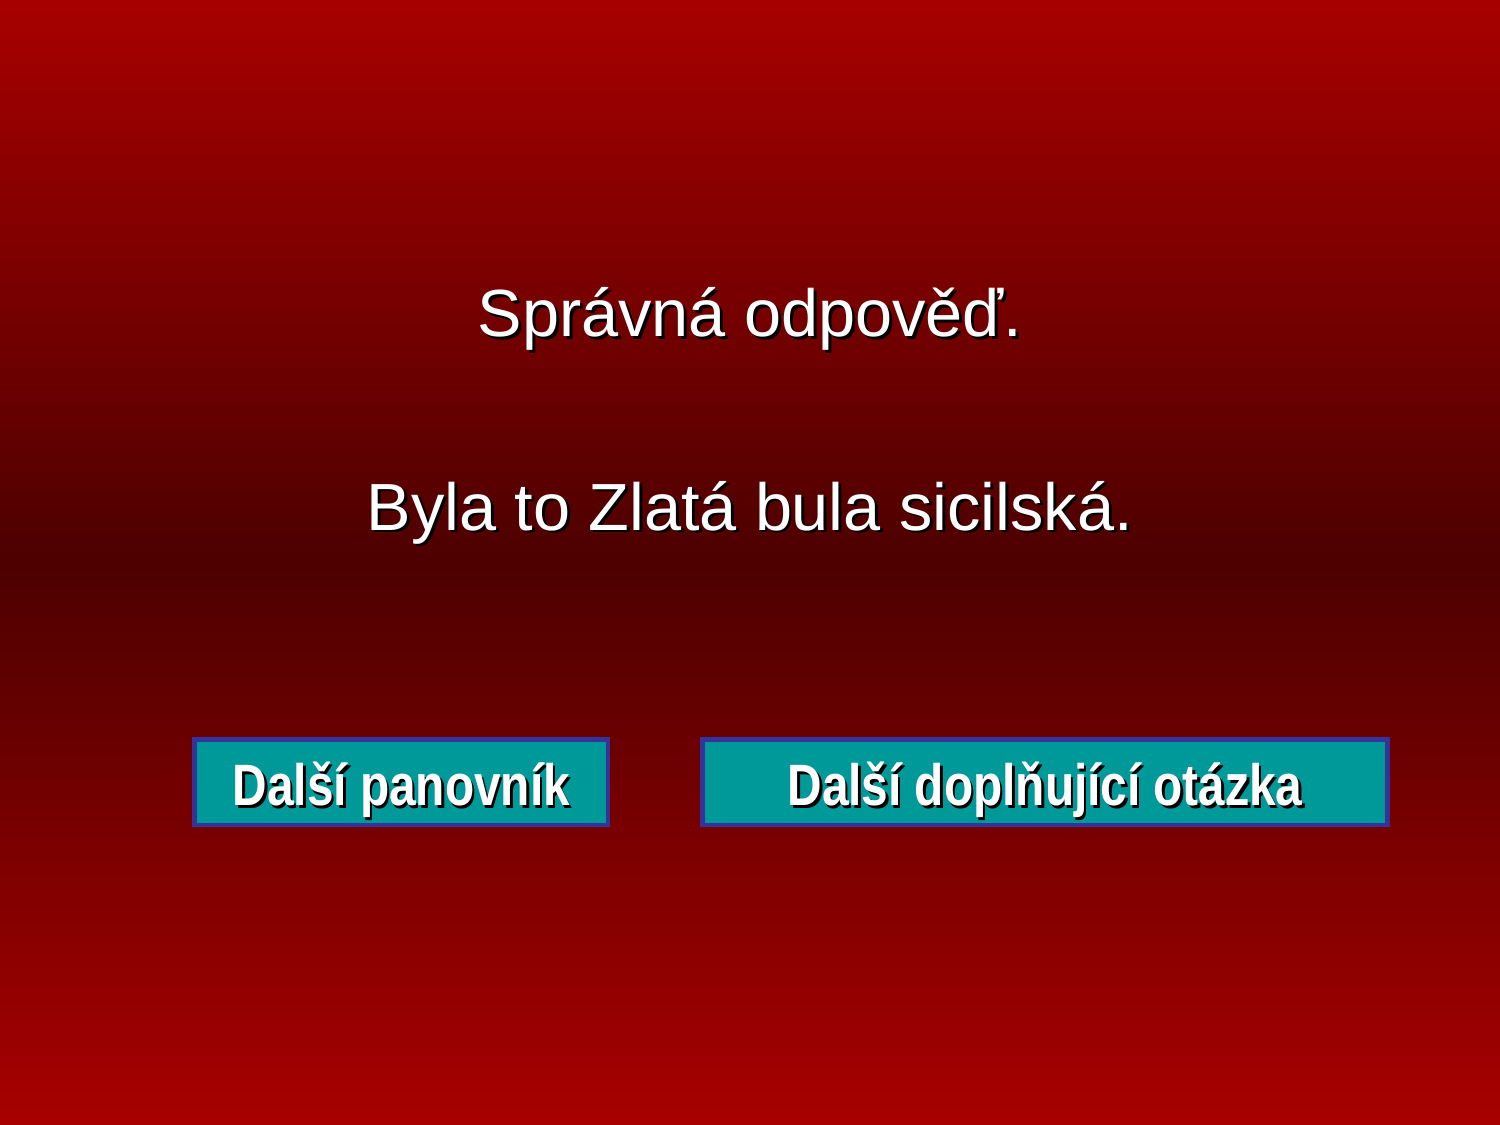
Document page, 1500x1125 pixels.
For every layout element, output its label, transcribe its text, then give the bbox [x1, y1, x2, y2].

text_box Další doplňující otázka [702, 739, 1388, 826]
text_box Další panovník [194, 739, 609, 826]
list Správná odpověď. Byla to Zlatá bula sicilská. [75, 262, 1426, 1006]
